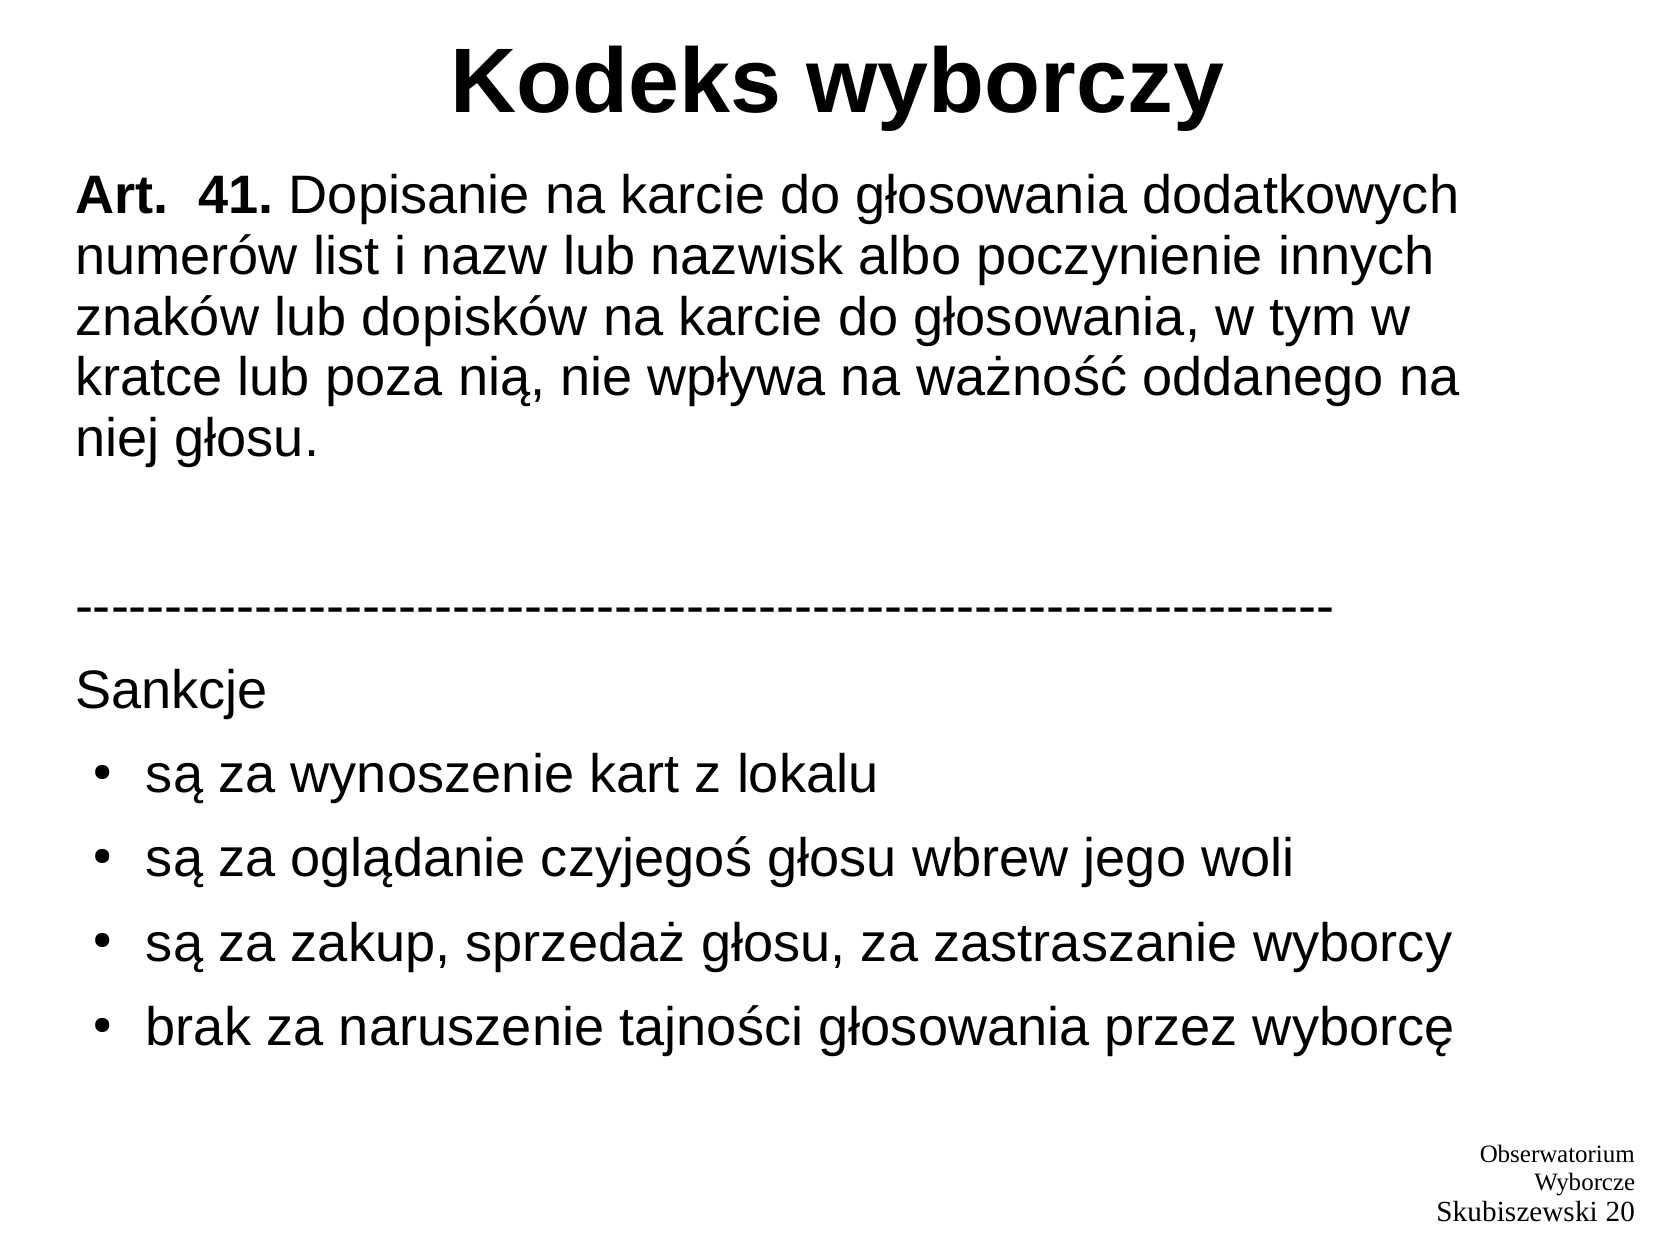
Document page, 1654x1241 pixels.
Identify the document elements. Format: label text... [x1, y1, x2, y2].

title Kodeks wyborczy [60, 30, 1591, 151]
list Art. 41. Dopisanie na karcie do głosowania dodatkowych numerów list i nazw lub nazwisk albo poczynienie innych znaków lub dopisków na karcie do głosowania, w tym w kratce lub poza nią, nie wpływa na ważność oddanego na niej głosu. ---------------------------------------------------------------------- Sankcje są za wynoszenie kart z lokalu są za oglądanie czyjegoś głosu wbrew jego woli są za zakup, sprzedaż głosu, za zastraszanie wyborcy brak za naruszenie tajności głosowania przez wyborcę [75, 165, 1561, 1241]
text_box [819, 581, 850, 658]
